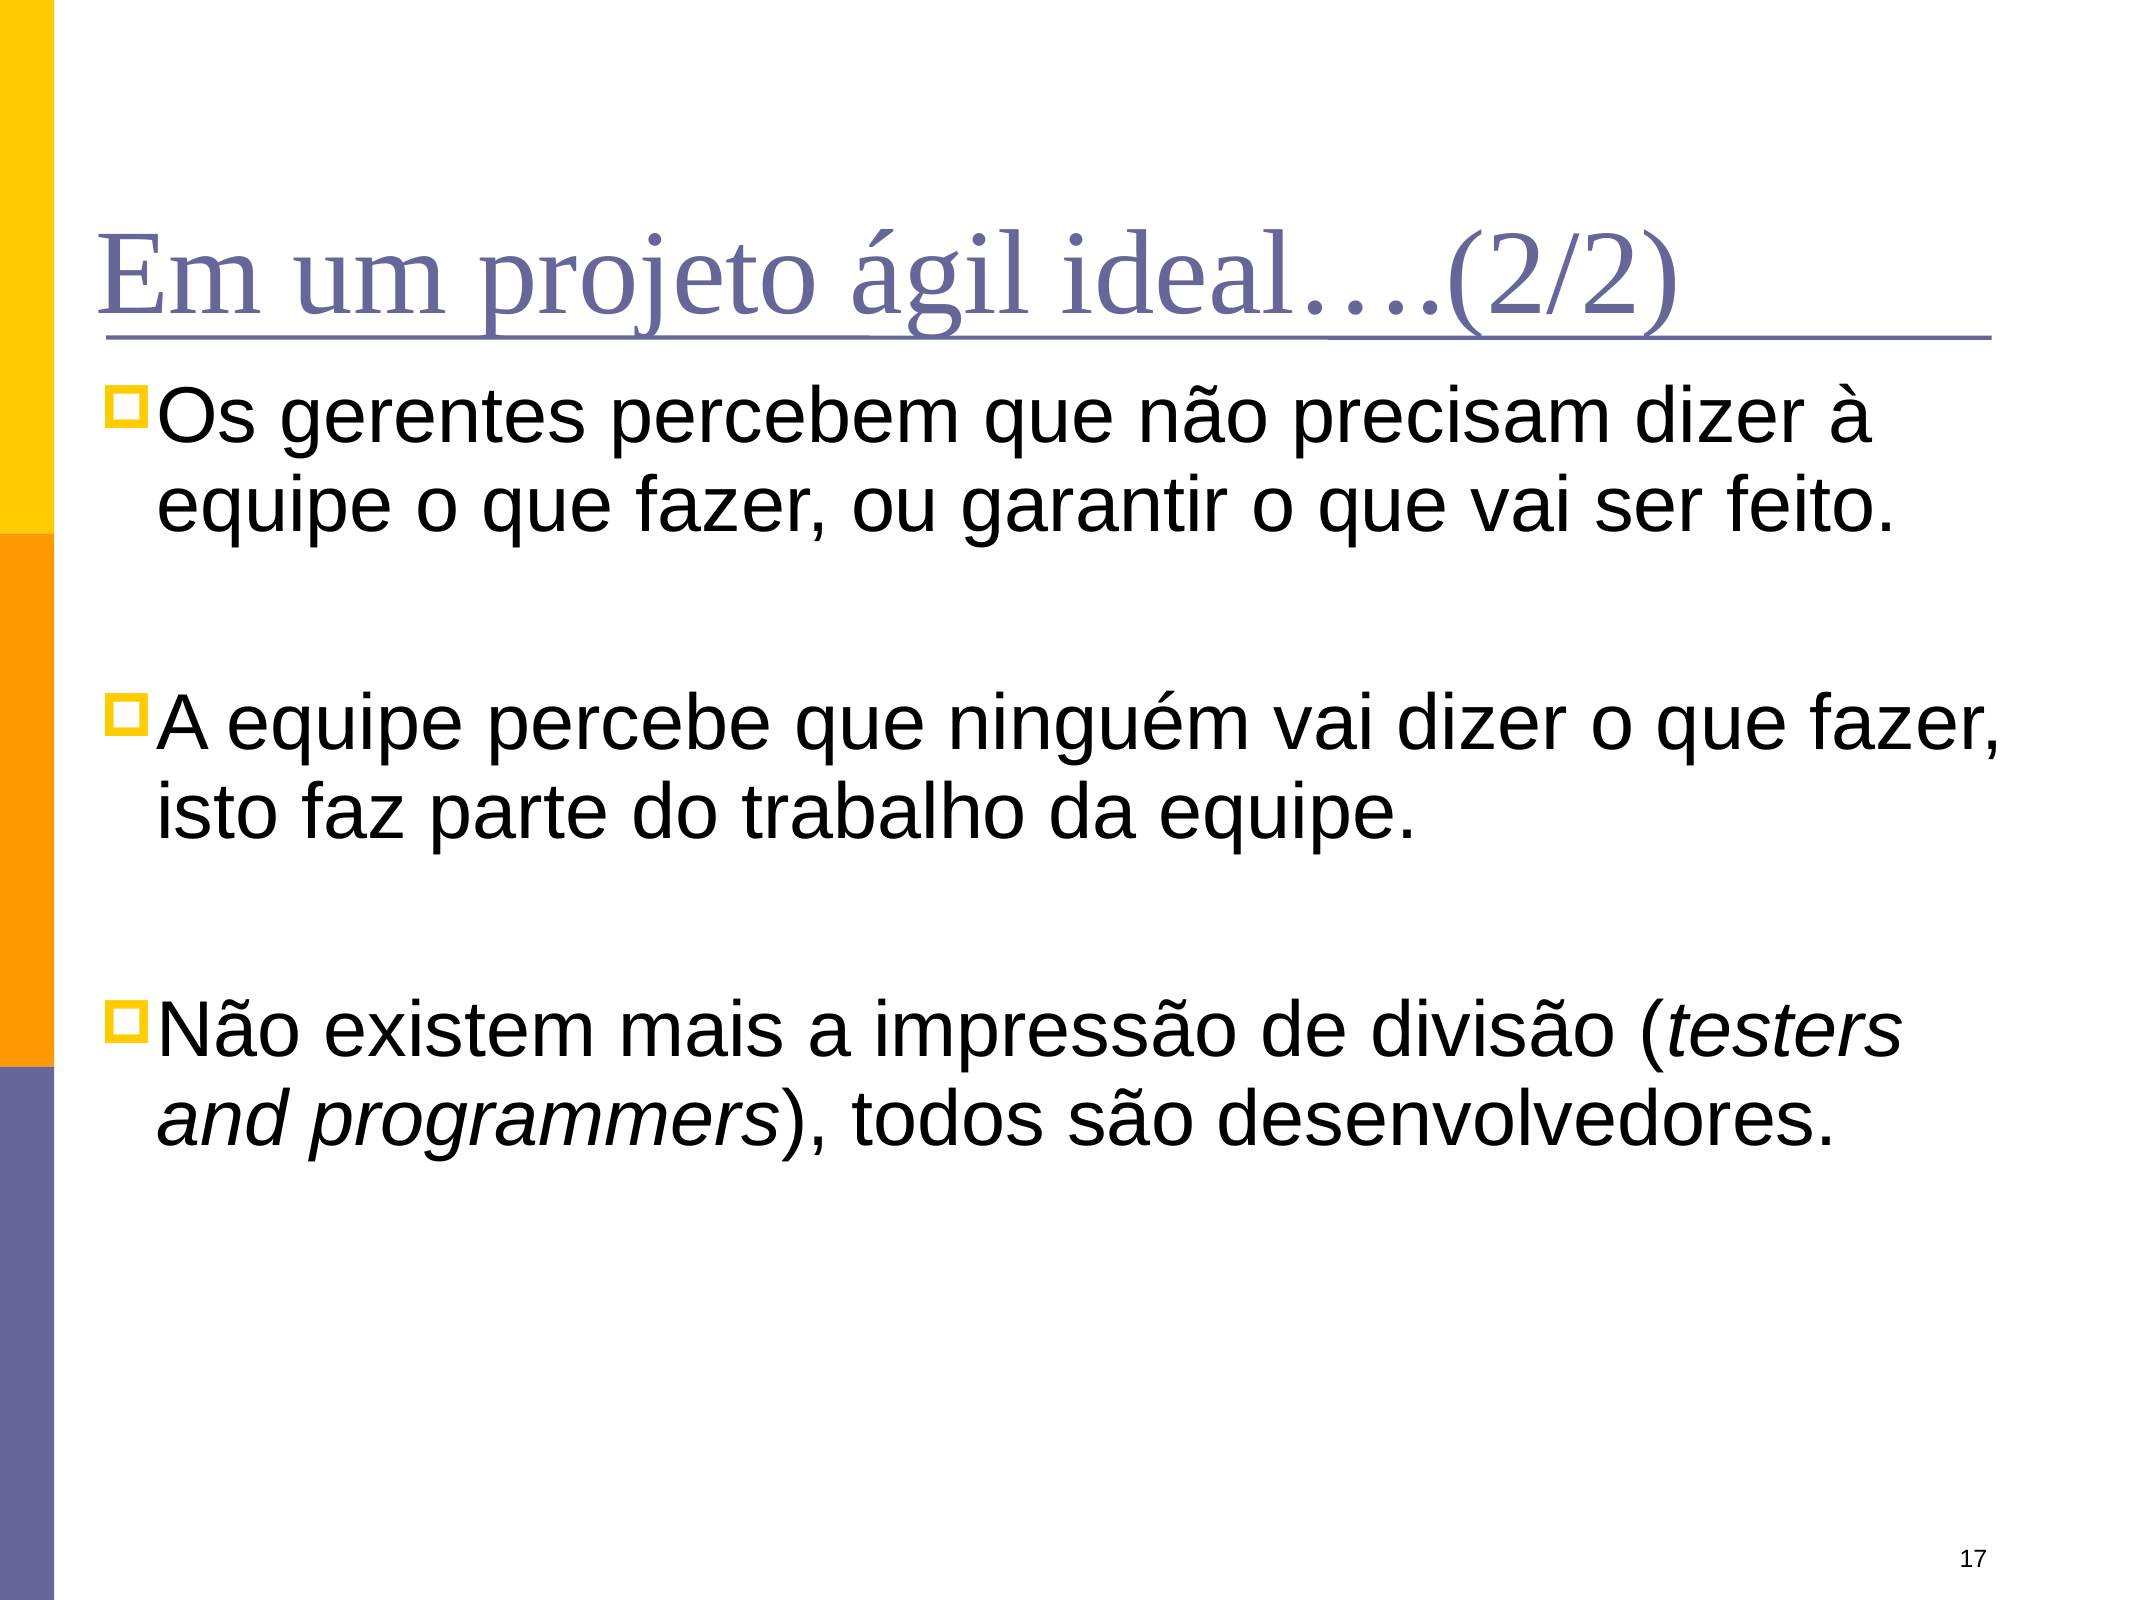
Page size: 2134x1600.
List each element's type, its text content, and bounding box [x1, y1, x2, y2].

title Em um projeto ágil ideal….(2/2) [77, 56, 1998, 348]
list Os gerentes percebem que não precisam dizer à equipe o que fazer, ou garantir o que vai ser feito. A equipe percebe que ninguém vai dizer o que fazer, isto faz parte do trabalho da equipe. Não existem mais a impressão de divisão (testers and programmers), todos são desenvolvedores. [87, 362, 2044, 1536]
text_box [0, 0, 55, 1600]
